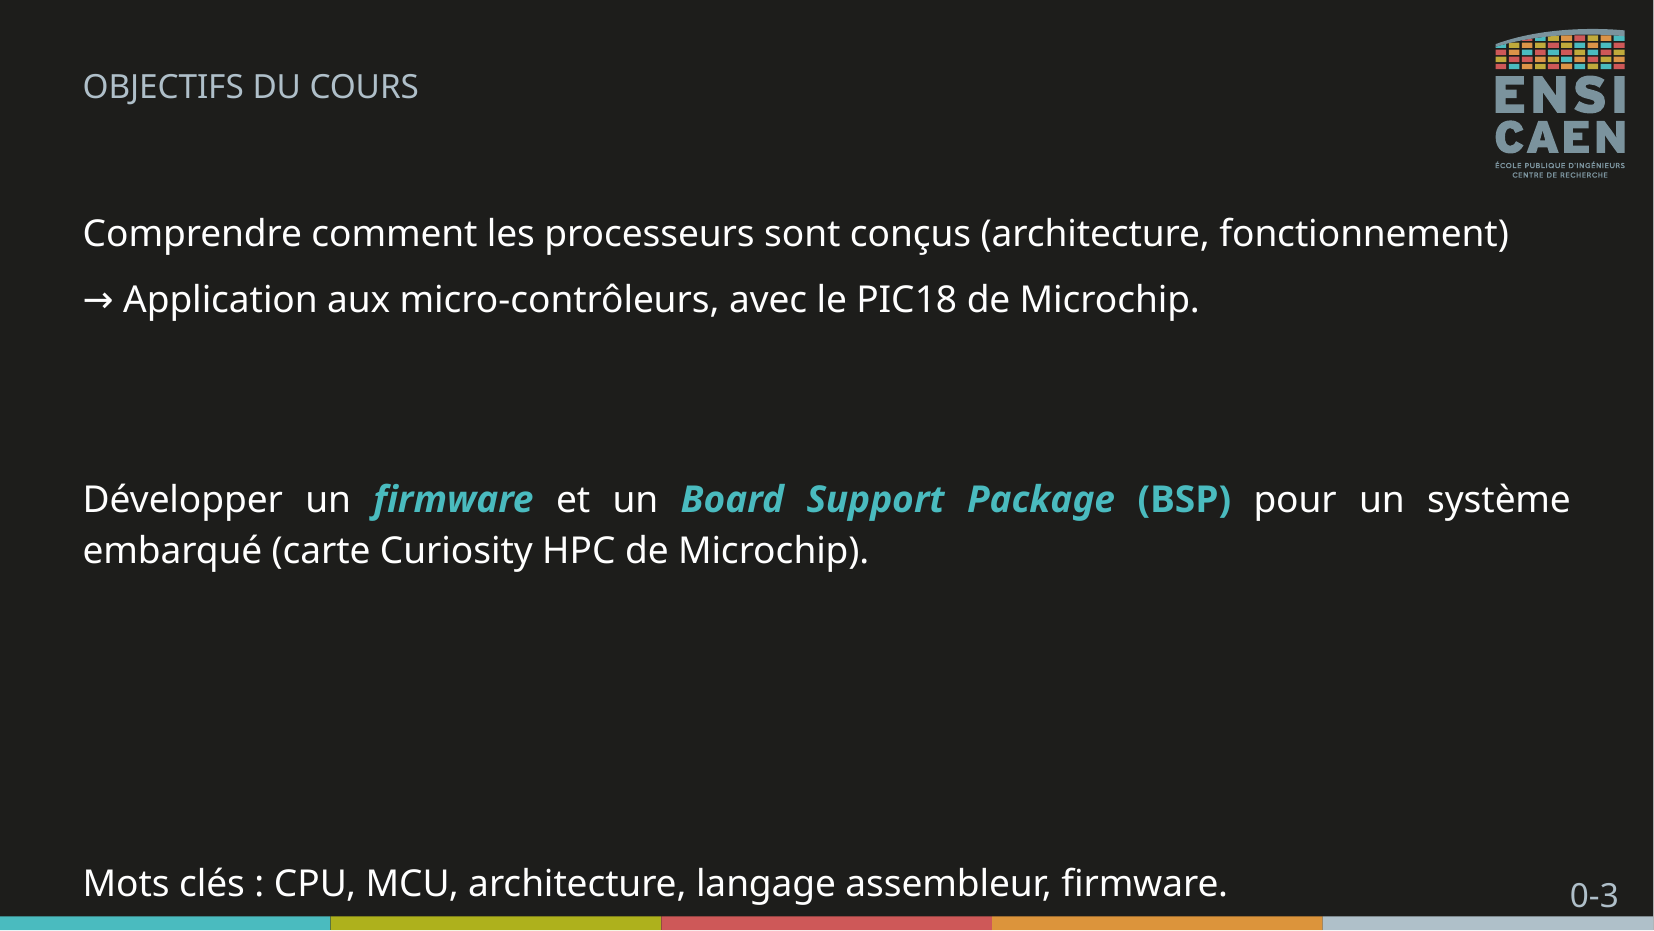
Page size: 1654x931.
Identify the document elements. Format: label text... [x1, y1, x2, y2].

title OBJECTIFS DU COURS [82, 0, 1467, 148]
list Comprendre comment les processeurs sont conçus (architecture, fonctionnement) → Application aux micro-contrôleurs, avec le PIC18 de Microchip. Développer un firmware et un Board Support Package (BSP) pour un système embarqué (carte Curiosity HPC de Microchip). Mots clés : CPU, MCU, architecture, langage assembleur, firmware. [82, 206, 1571, 916]
